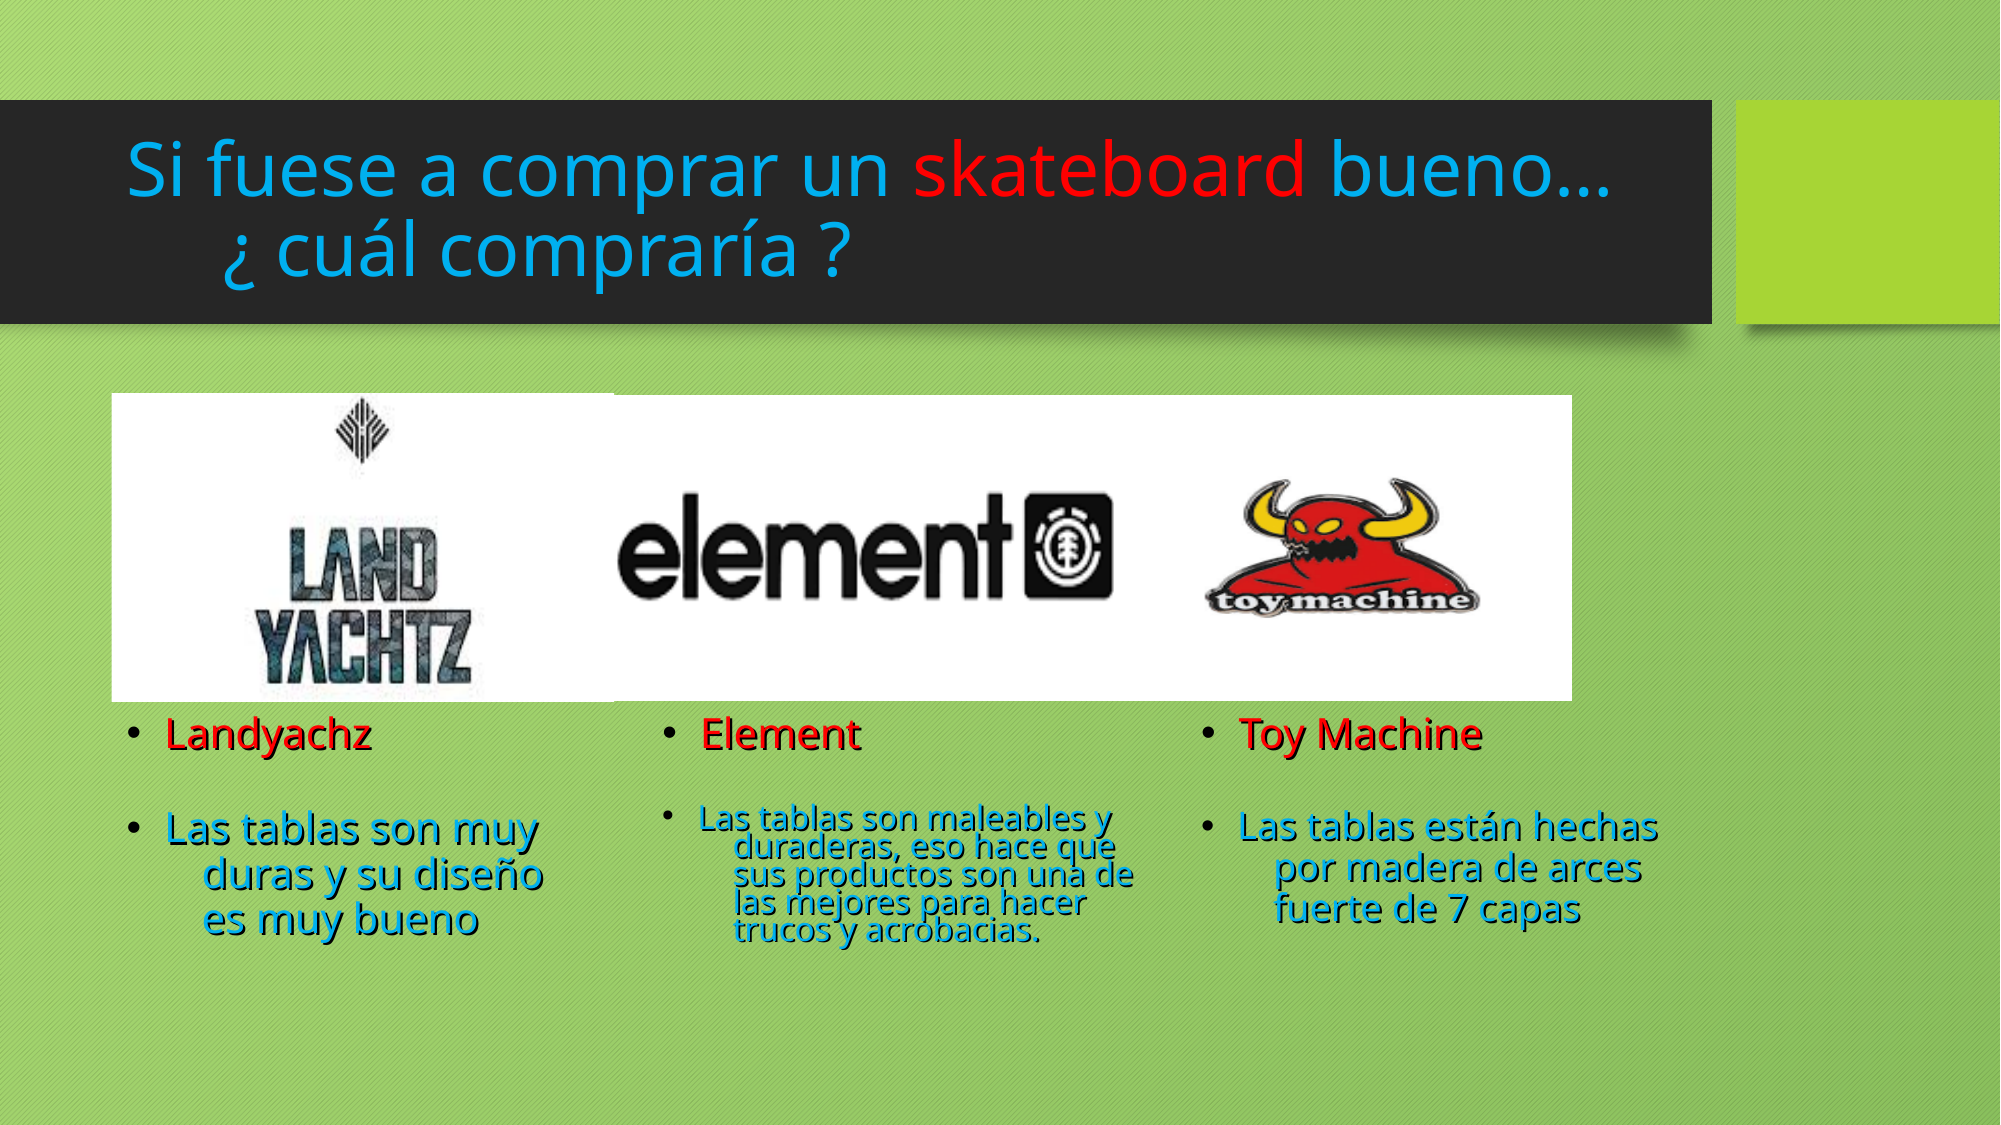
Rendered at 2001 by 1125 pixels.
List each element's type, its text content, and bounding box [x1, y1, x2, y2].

list Las tablas están hechas por madera de arces fuerte de 7 capas [1186, 799, 1690, 974]
list Las tablas son muy duras y su diseño es muy bueno [111, 800, 612, 974]
title Si fuese a comprar un skateboard bueno… ¿ cuál compraría ? [111, 123, 1689, 301]
picture [1736, 323, 2000, 348]
list Landyachz [111, 705, 612, 800]
list Toy Machine [1186, 705, 1689, 799]
list Las tablas son maleables y duraderas, eso hace que sus productos son una de las mejores para hacer trucos y acrobacias. [647, 799, 1151, 974]
picture [0, 323, 1713, 376]
picture [111, 393, 1572, 702]
list Element [647, 705, 1150, 799]
